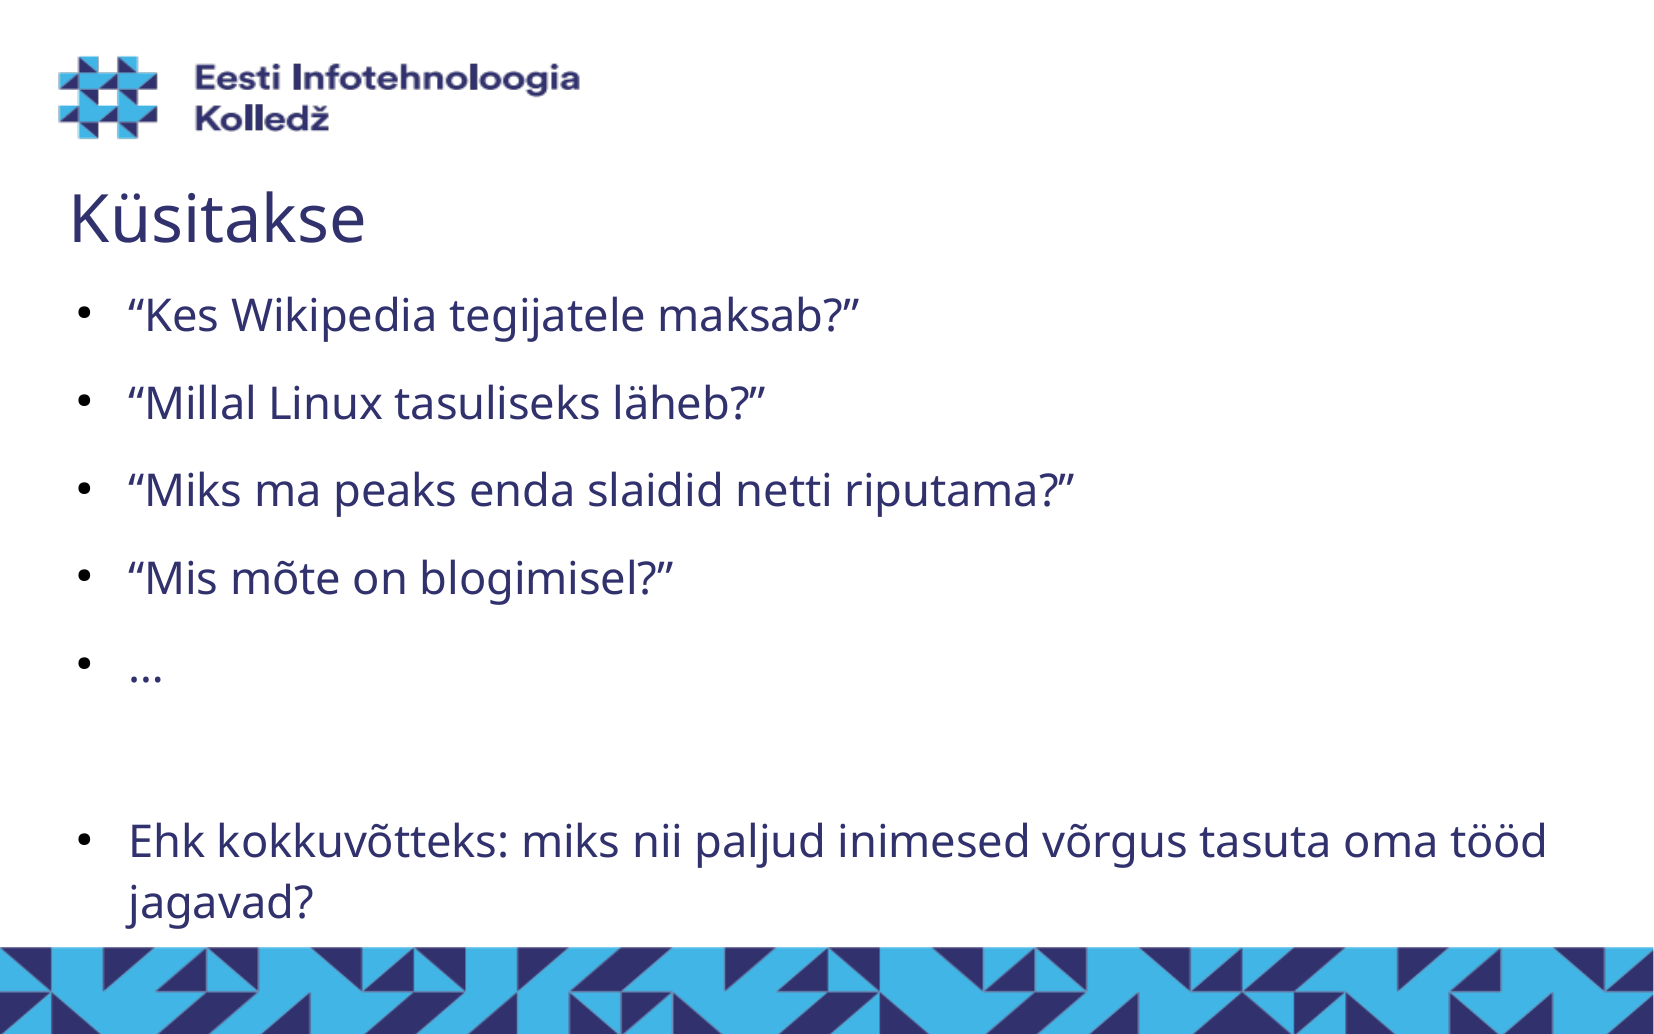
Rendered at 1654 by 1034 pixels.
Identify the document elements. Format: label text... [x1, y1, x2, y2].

list “Kes Wikipedia tegijatele maksab?” “Millal Linux tasuliseks läheb?” “Miks ma peaks enda slaidid netti riputama?” “Mis mõte on blogimisel?” … Ehk kokkuvõtteks: miks nii paljud inimesed võrgus tasuta oma tööd jagavad? [59, 283, 1595, 936]
title Küsitakse [68, 147, 1536, 283]
